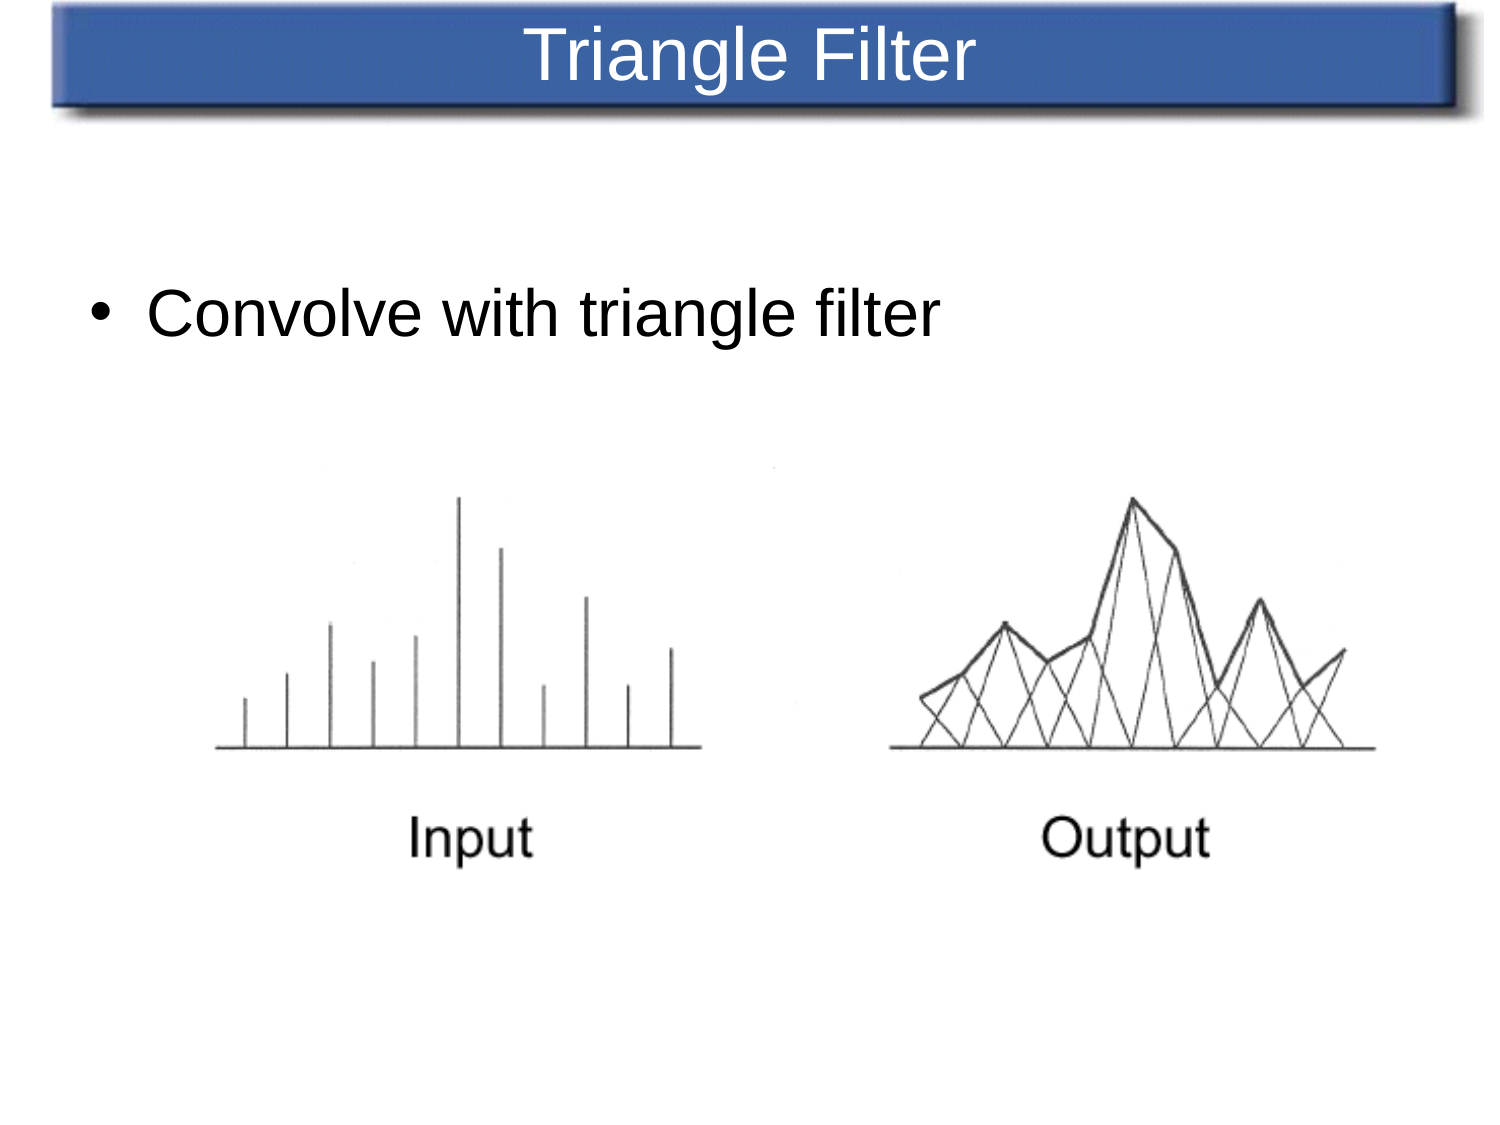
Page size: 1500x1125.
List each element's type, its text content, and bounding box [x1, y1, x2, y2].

list Convolve with triangle filter [75, 262, 1426, 1006]
chart [187, 455, 1401, 888]
picture [50, 0, 1484, 127]
title Triangle Filter [75, 0, 1426, 103]
